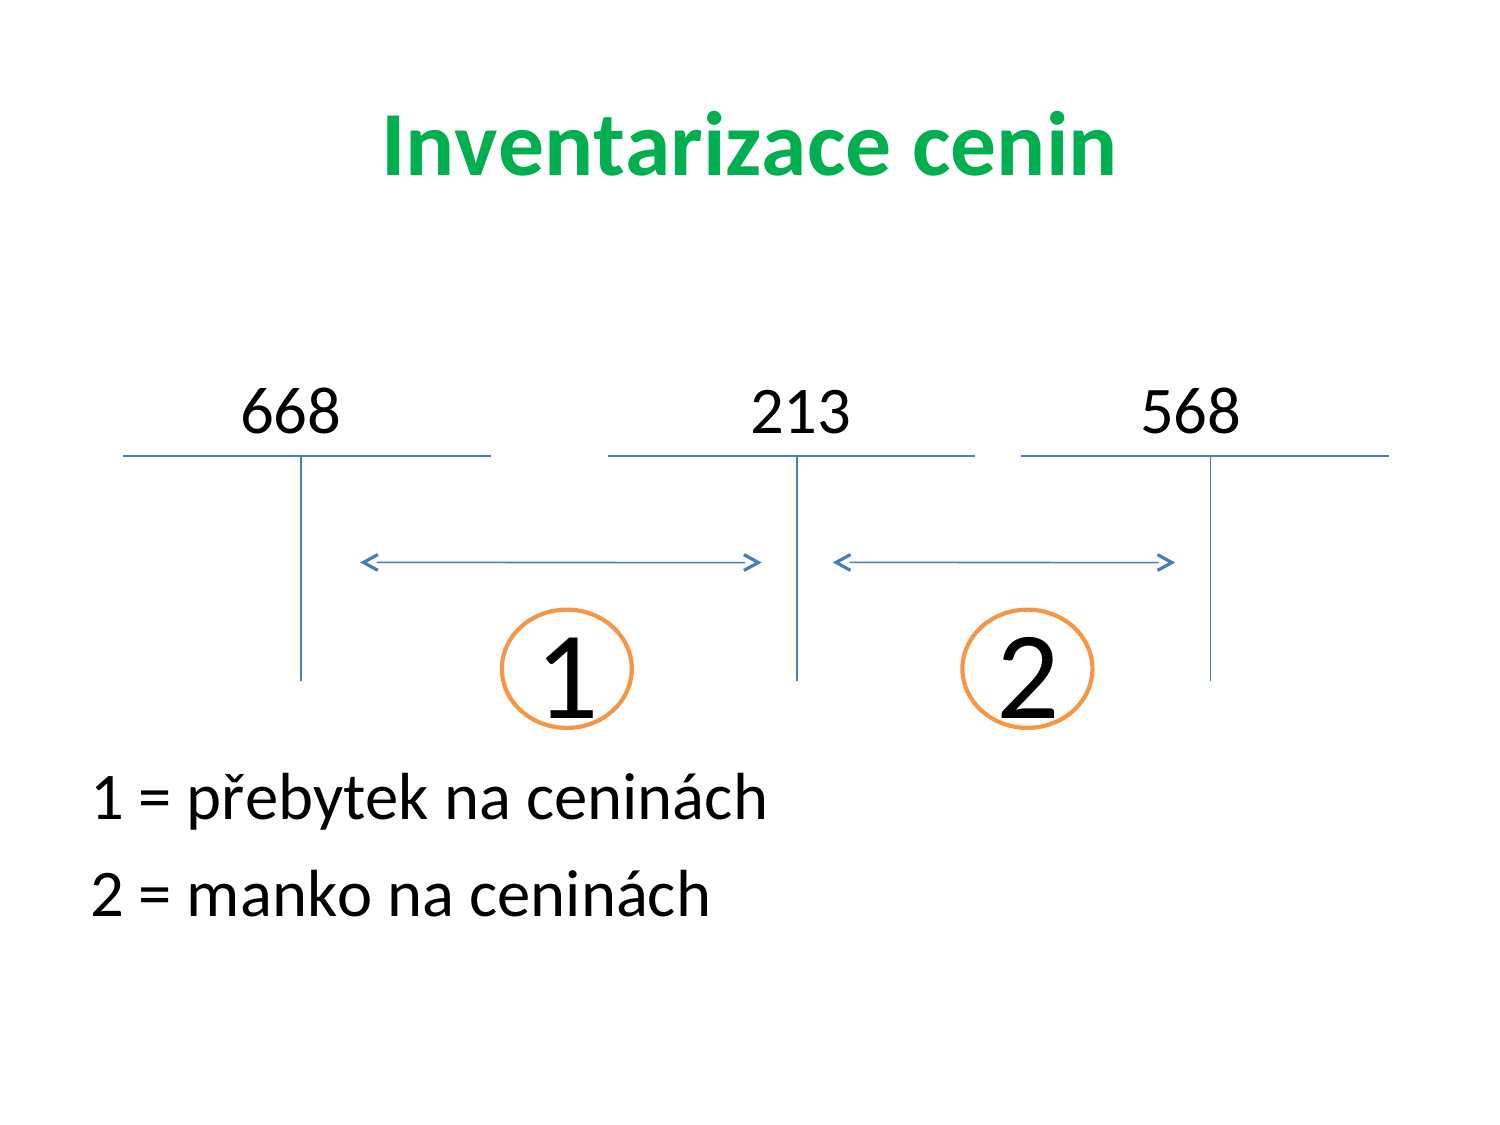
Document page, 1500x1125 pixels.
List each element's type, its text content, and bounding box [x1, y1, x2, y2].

list 668 213 568 1 = přebytek na ceninách 2 = manko na ceninách [75, 262, 1426, 1006]
text_box 2 [962, 609, 1093, 728]
text_box 1 [501, 609, 632, 728]
title Inventarizace cenin [75, 45, 1426, 233]
